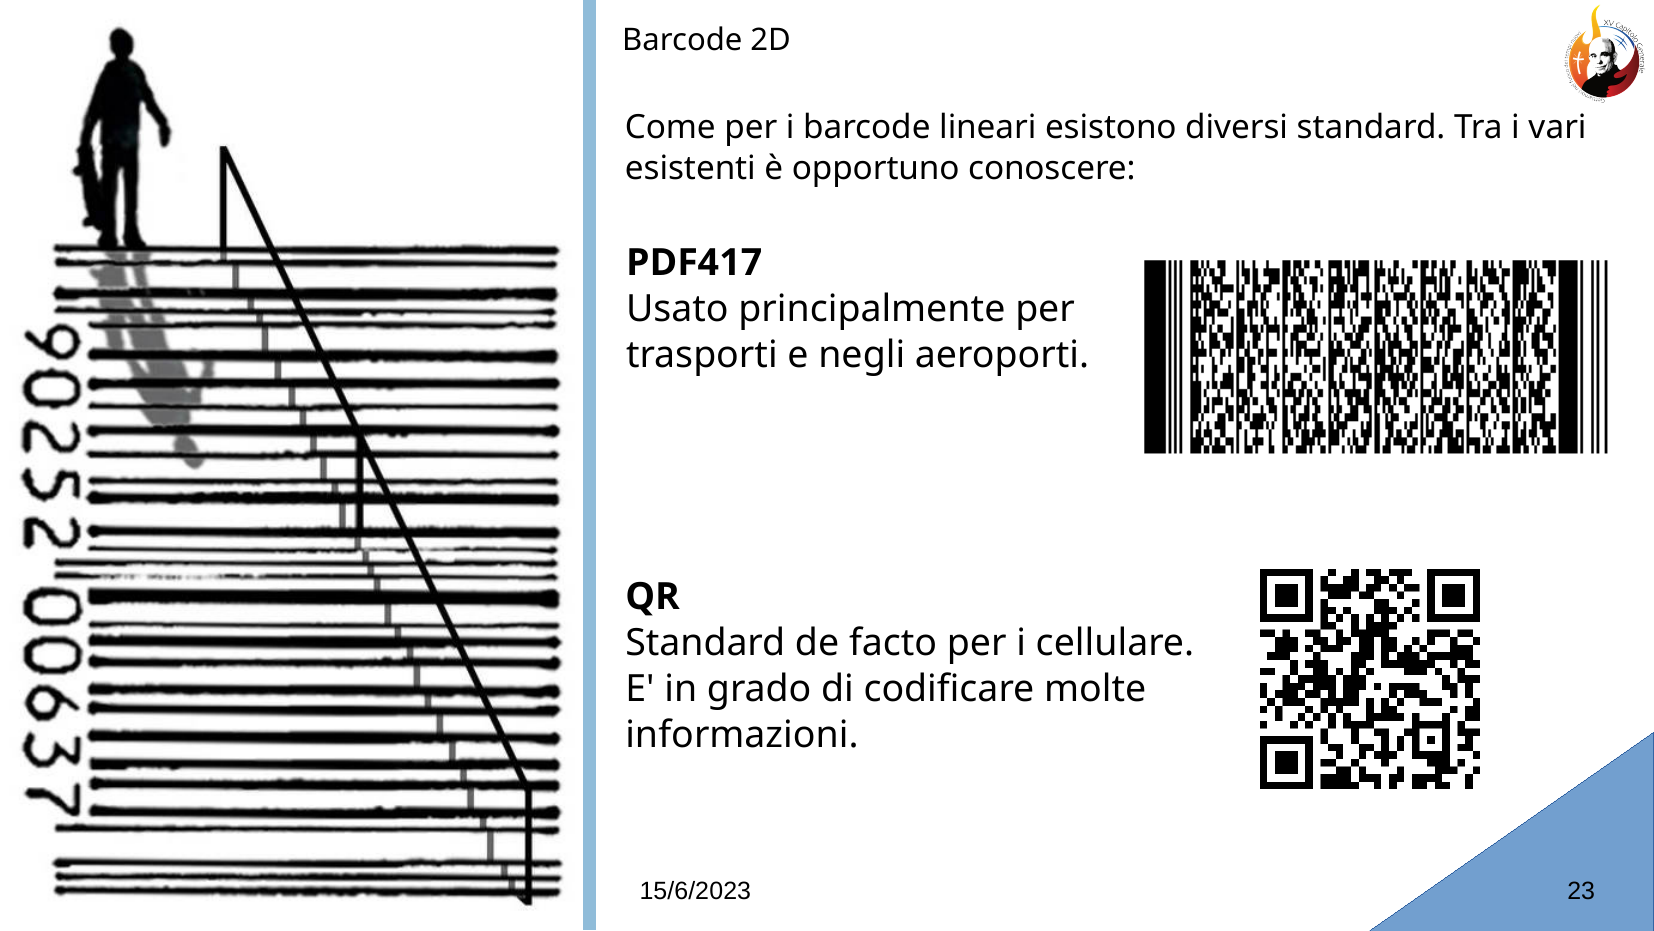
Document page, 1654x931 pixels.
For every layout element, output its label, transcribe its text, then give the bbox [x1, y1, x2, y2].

picture [1563, 4, 1646, 103]
list PDF417 Usato principalmente per trasporti e negli aeroporti. [625, 239, 1217, 476]
picture [1222, 531, 1518, 827]
text_box Barcode 2D [607, 9, 1340, 63]
list Come per i barcode lineari esistono diversi standard. Tra i vari esistenti è opportuno conoscere: [624, 106, 1621, 189]
picture [1139, 255, 1613, 459]
list QR Standard de facto per i cellulare. E' in grado di codificare molte informazioni. [625, 572, 1216, 810]
picture [0, 0, 583, 931]
